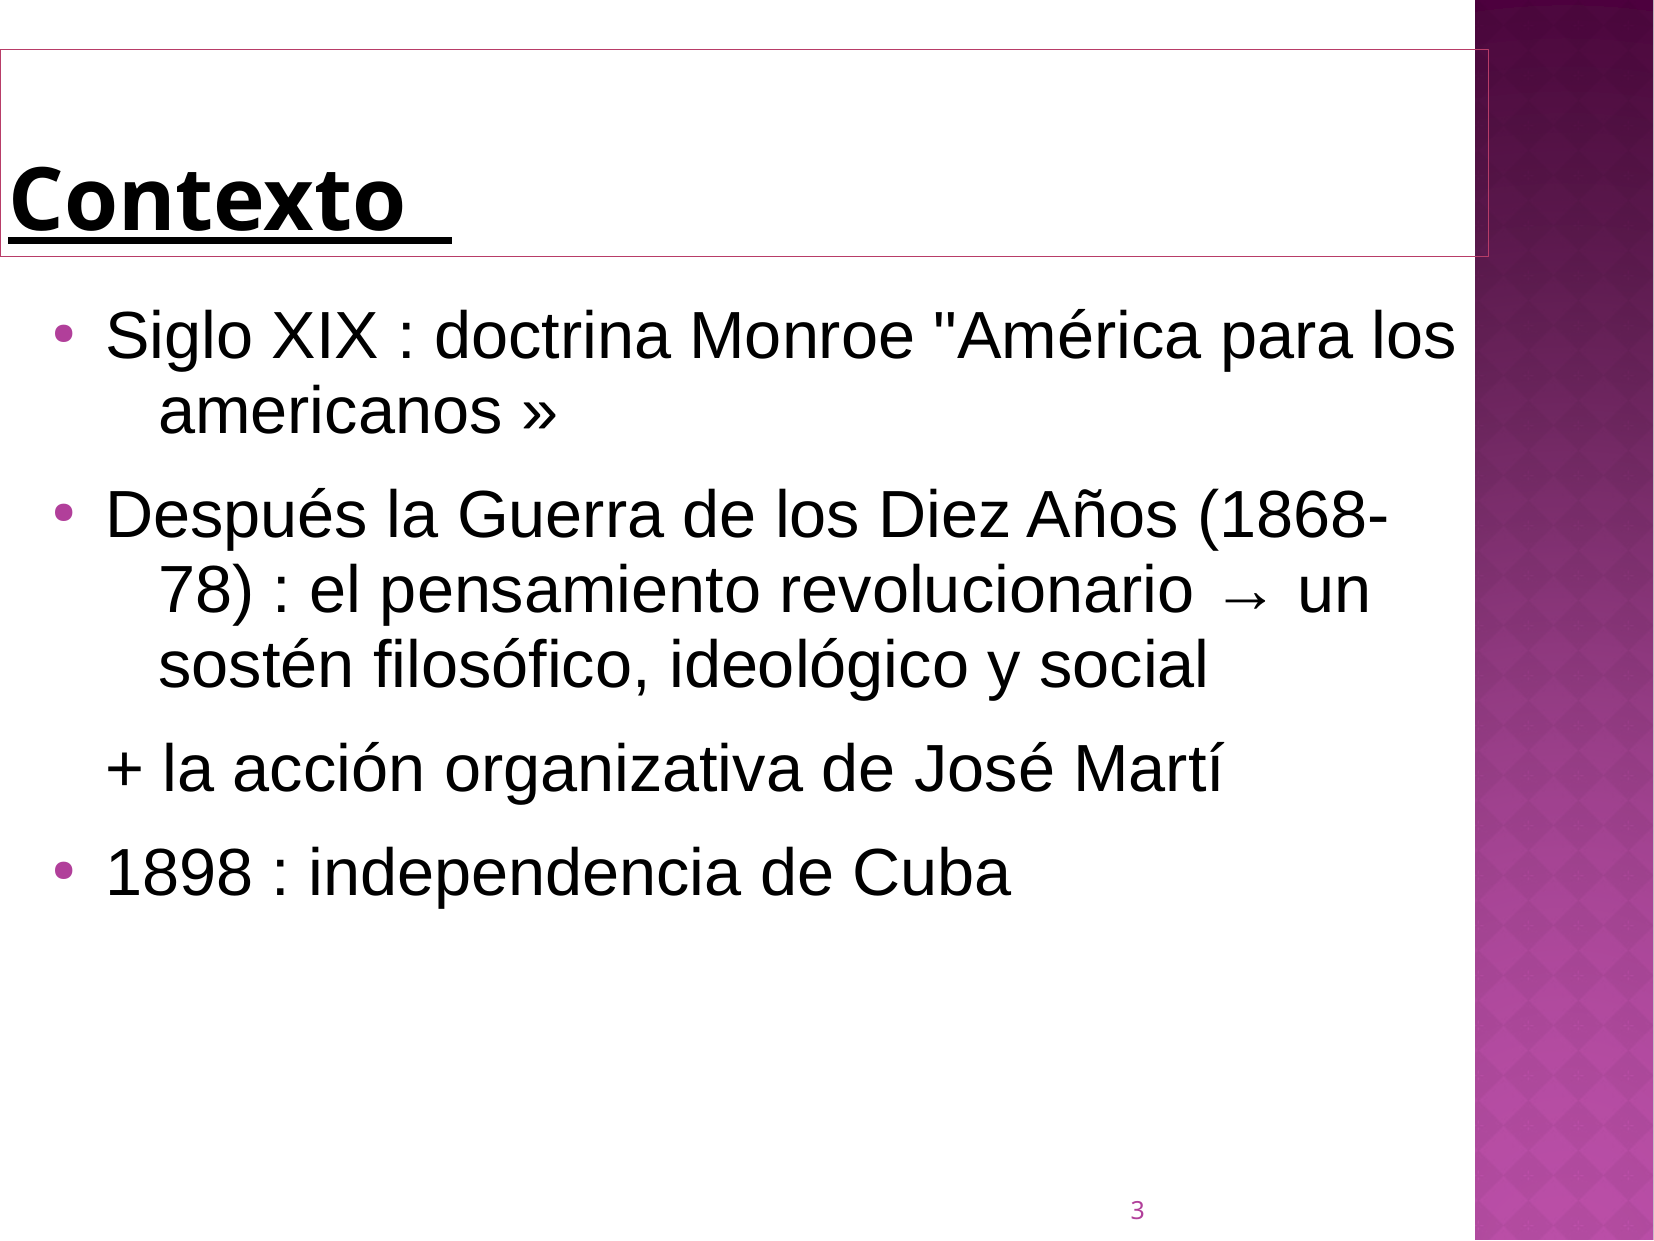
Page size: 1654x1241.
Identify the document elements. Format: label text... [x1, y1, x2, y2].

title Contexto [0, 49, 1489, 257]
list Siglo XIX : doctrina Monroe "América para los americanos » Después la Guerra de los Diez Años (1868-78) : el pensamiento revolucionario → un sostén filosófico, ideológico y social + la acción organizativa de José Martí 1898 : independencia de Cuba [0, 290, 1489, 1109]
text_box <numéro> [1130, 1185, 1237, 1227]
picture [1474, 0, 1654, 1241]
